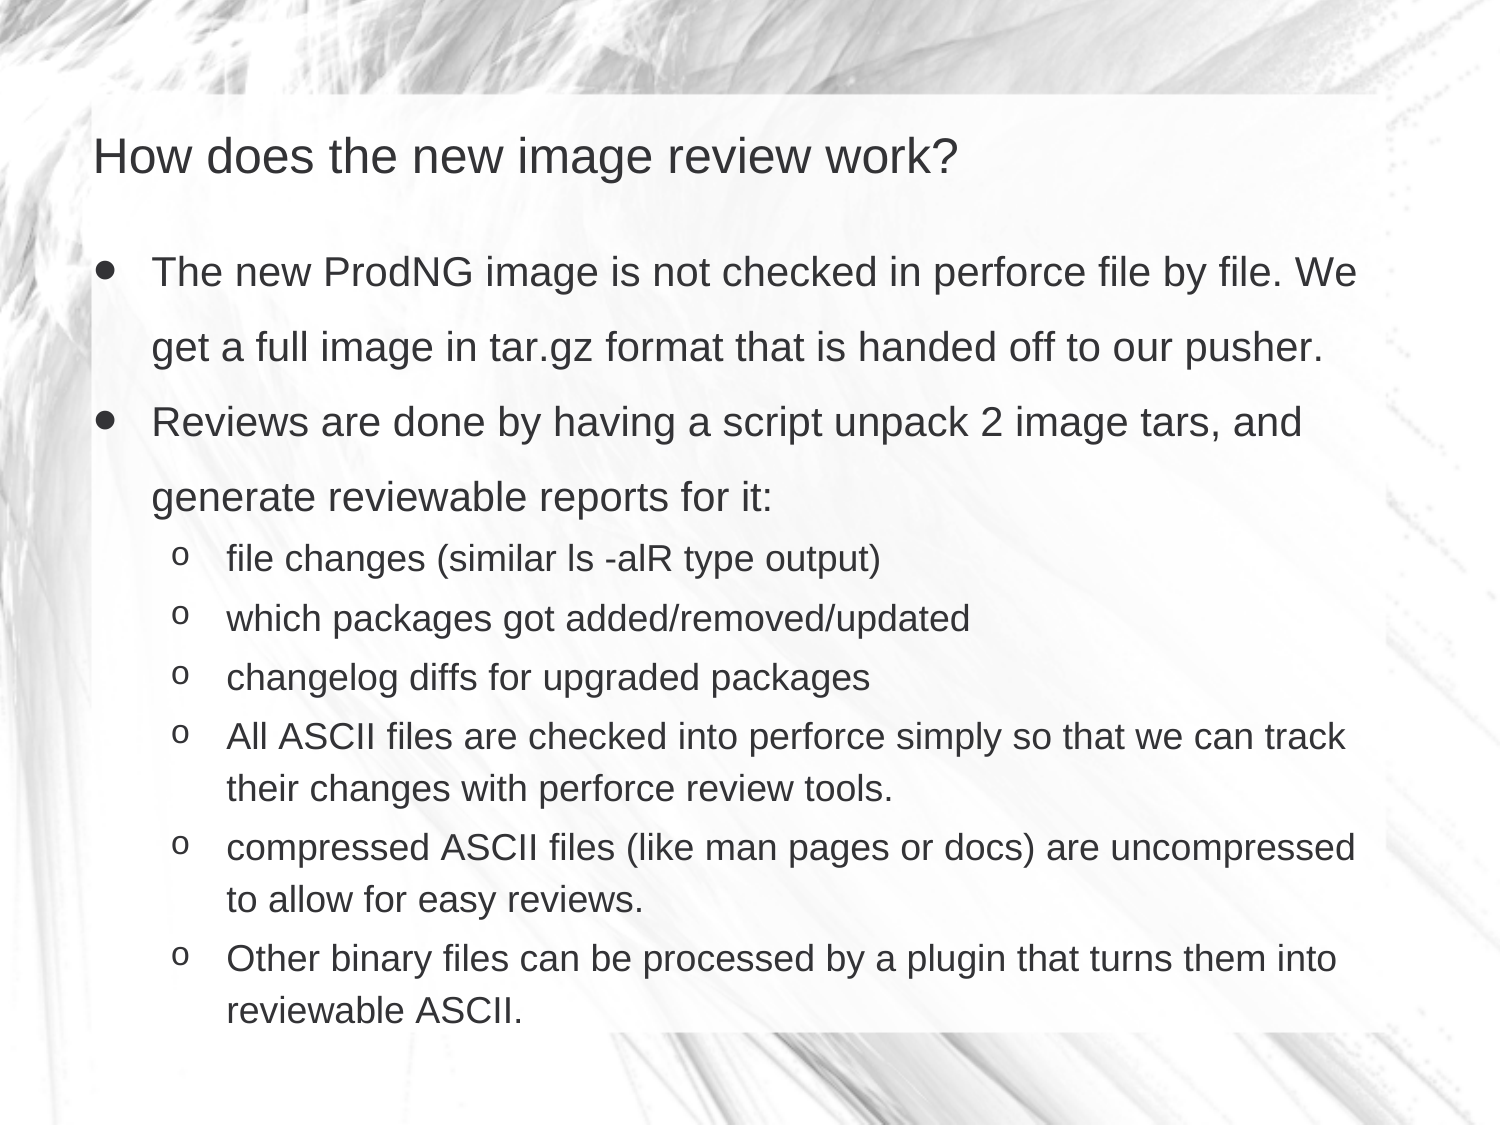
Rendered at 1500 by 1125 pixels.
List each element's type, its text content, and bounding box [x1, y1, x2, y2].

title How does the new image review work? [52, 108, 1448, 205]
list The new ProdNG image is not checked in perforce file by file. We get a full image in tar.gz format that is handed off to our pusher. Reviews are done by having a script unpack 2 image tars, and generate reviewable reports for it: file changes (similar ls -alR type output) which packages got added/removed/updated changelog diffs for upgraded packages All ASCII files are checked into perforce simply so that we can track their changes with perforce review tools. compressed ASCII files (like man pages or docs) are uncompressed to allow for easy reviews. Other binary files can be processed by a plugin that turns them into reviewable ASCII. [61, 204, 1412, 1047]
picture [0, 0, 1500, 1125]
